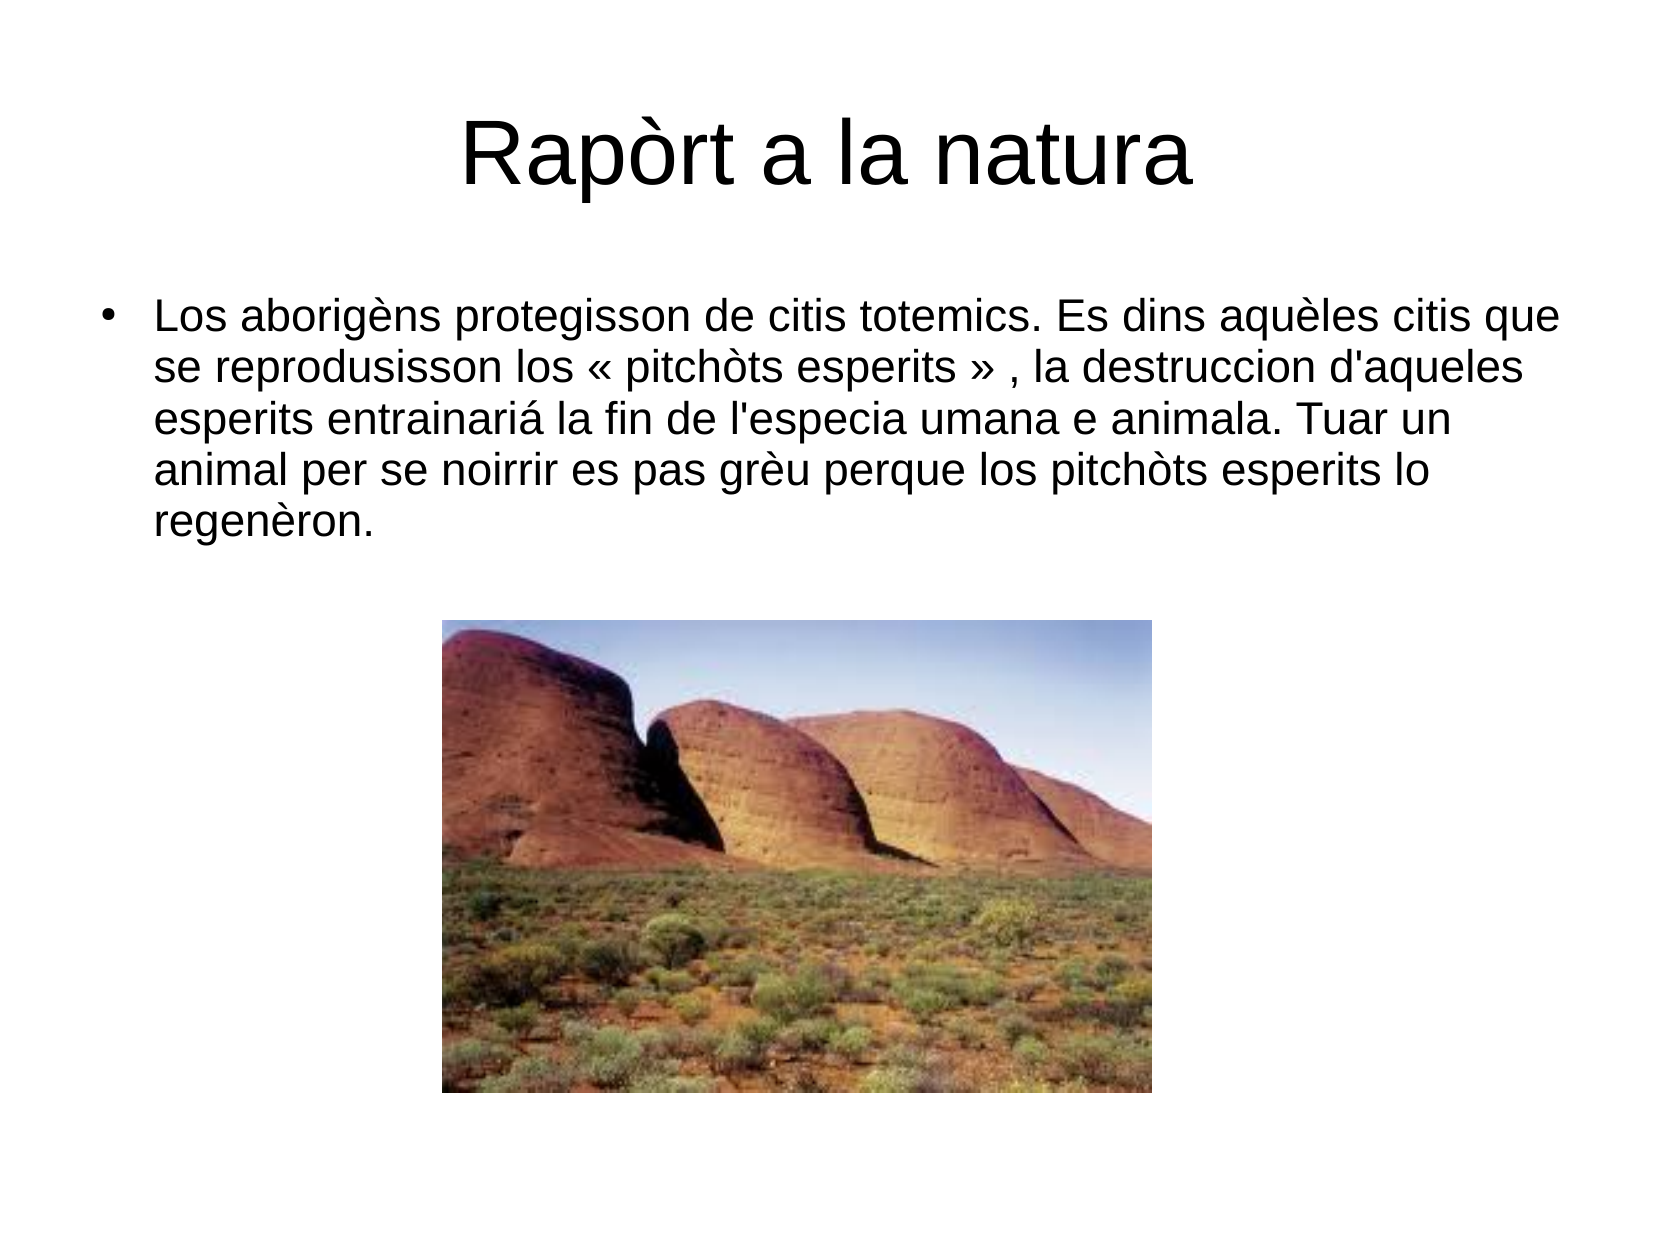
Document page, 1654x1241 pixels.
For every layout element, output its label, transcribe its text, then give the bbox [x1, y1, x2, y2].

list Los aborigèns protegisson de citis totemics. Es dins aquèles citis que se reprodusisson los « pitchòts esperits » , la destruccion d'aqueles esperits entrainariá la fin de l'especia umana e animala. Tuar un animal per se noirrir es pas grèu perque los pitchòts esperits lo regenèron. [82, 290, 1571, 1109]
picture [442, 620, 1152, 1093]
title Rapòrt a la natura [82, 49, 1571, 257]
